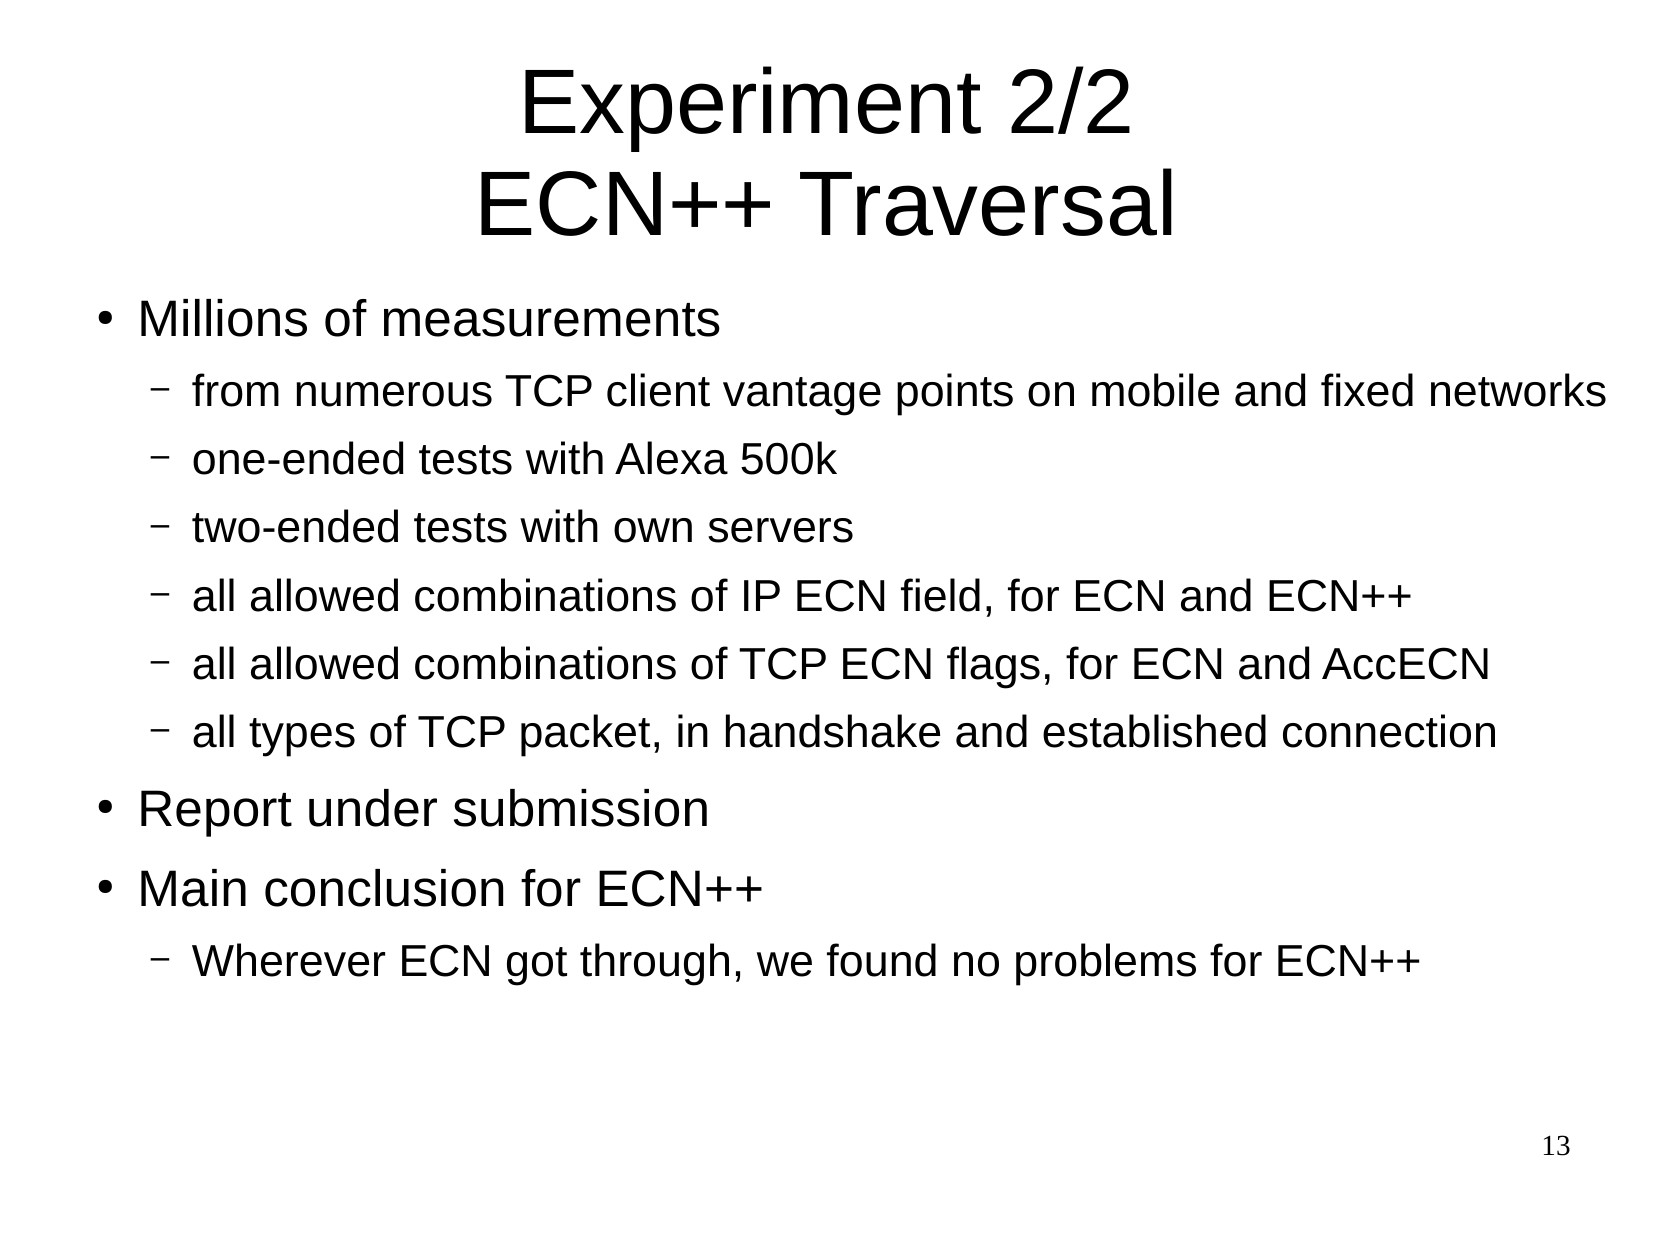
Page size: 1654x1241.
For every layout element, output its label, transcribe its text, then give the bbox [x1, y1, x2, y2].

title Experiment 2/2 ECN++ Traversal [82, 49, 1571, 257]
list Millions of measurements from numerous TCP client vantage points on mobile and fixed networks one-ended tests with Alexa 500k two-ended tests with own servers all allowed combinations of IP ECN field, for ECN and ECN++ all allowed combinations of TCP ECN flags, for ECN and AccECN all types of TCP packet, in handshake and established connection Report under submission Main conclusion for ECN++ Wherever ECN got through, we found no problems for ECN++ [82, 290, 1630, 1010]
